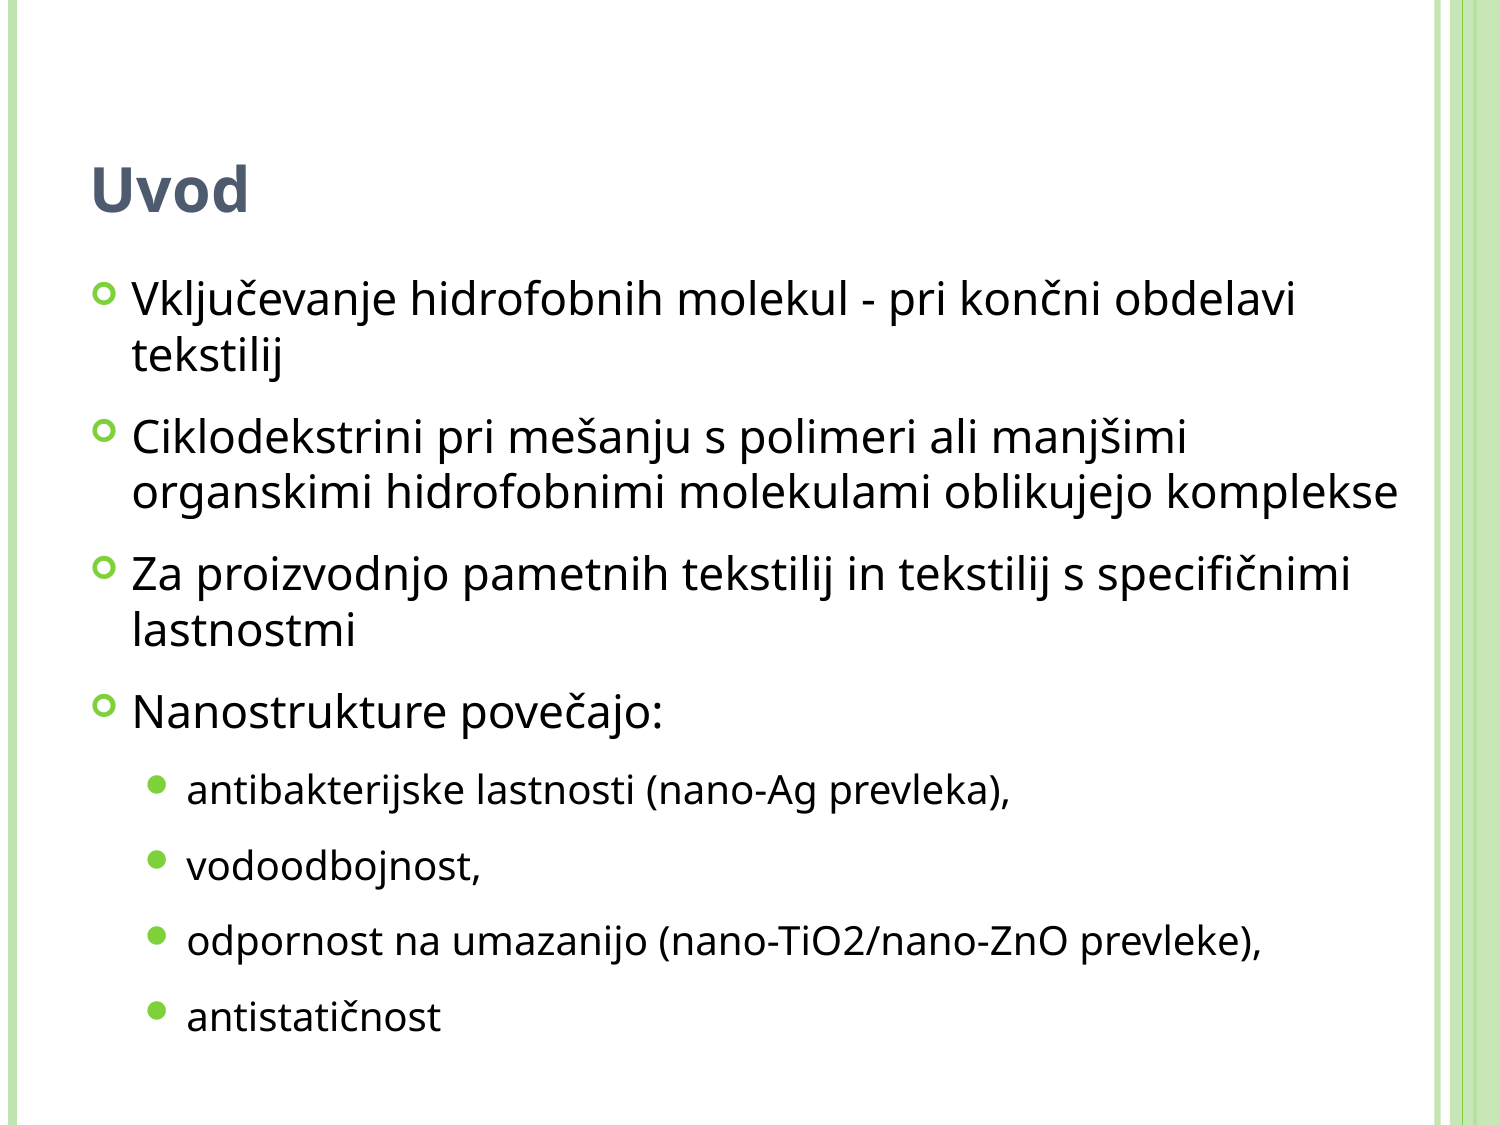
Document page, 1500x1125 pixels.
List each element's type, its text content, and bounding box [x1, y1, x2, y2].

list Vključevanje hidrofobnih molekul - pri končni obdelavi tekstilij Ciklodekstrini pri mešanju s polimeri ali manjšimi organskimi hidrofobnimi molekulami oblikujejo komplekse Za proizvodnjo pametnih tekstilij in tekstilij s specifičnimi lastnostmi Nanostrukture povečajo: antibakterijske lastnosti (nano-Ag prevleka), vodoodbojnost, odpornost na umazanijo (nano-TiO2/nano-ZnO prevleke), antistatičnost [75, 262, 1425, 1047]
title Uvod [75, 45, 1300, 233]
